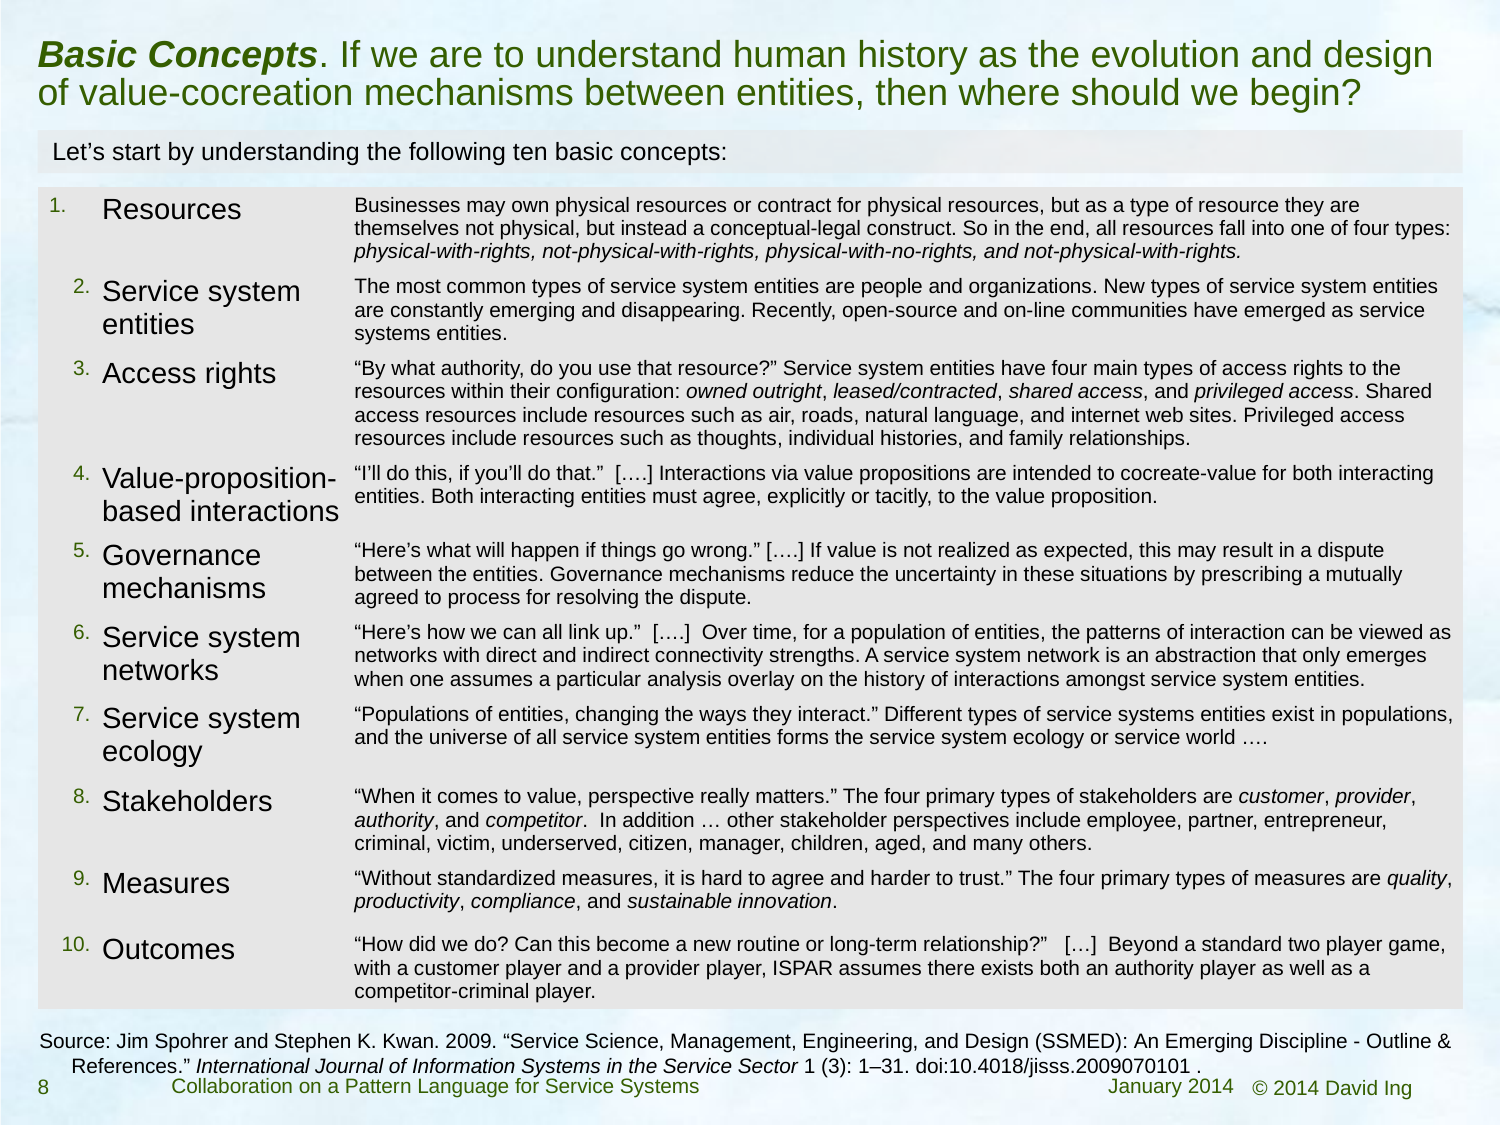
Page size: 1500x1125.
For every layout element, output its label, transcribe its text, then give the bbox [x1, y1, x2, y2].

table_cell Governance mechanisms [96, 533, 348, 615]
table_cell Outcomes [96, 927, 348, 1009]
picture [0, 0, 1500, 1125]
table_cell 2. [38, 269, 96, 351]
table_cell The most common types of service system entities are people and organizations. New types of service system entities are constantly emerging and disappearing. Recently, open-source and on-line communities have emerged as service systems entities. [348, 269, 1463, 351]
table_cell 3. [38, 351, 96, 456]
table_cell 5. [38, 533, 96, 615]
table_cell 6. [38, 615, 96, 697]
table_cell 4. [38, 456, 96, 533]
table_cell 7. [38, 697, 96, 779]
table_cell “Populations of entities, changing the ways they interact.” Different types of service systems entities exist in populations, and the universe of all service system entities forms the service system ecology or service world …. [348, 697, 1463, 779]
table_cell 9. [38, 861, 96, 927]
text_box Source: Jim Spohrer and Stephen K. Kwan. 2009. “Service Science, Management, Engineering, and Design (SSMED): An Emerging Discipline - Outline & References.” International Journal of Information Systems in the Service Sector 1 (3): 1–31. doi:10.4018/jisss.2009070101 . [24, 1020, 1495, 1108]
table_cell “How did we do? Can this become a new routine or long-term relationship?” […] Beyond a standard two player game, with a customer player and a provider player, ISPAR assumes there exists both an authority player as well as a competitor-criminal player. [348, 927, 1463, 1009]
table_cell Service system networks [96, 615, 348, 697]
table_cell Service system entities [96, 269, 348, 351]
table_cell Value-proposition-based interactions [96, 456, 348, 533]
table_cell 8. [38, 779, 96, 861]
table_cell Service system ecology [96, 697, 348, 779]
table_cell “When it comes to value, perspective really matters.” The four primary types of stakeholders are customer, provider, authority, and competitor. In addition … other stakeholder perspectives include employee, partner, entrepreneur, criminal, victim, underserved, citizen, manager, children, aged, and many others. [348, 779, 1463, 861]
table_header Resources [96, 187, 348, 269]
table_cell “By what authority, do you use that resource?” Service system entities have four main types of access rights to the resources within their configuration: owned outright, leased/contracted, shared access, and privileged access. Shared access resources include resources such as air, roads, natural language, and internet web sites. Privileged access resources include resources such as thoughts, individual histories, and family relationships. [348, 351, 1463, 456]
table_cell Access rights [96, 351, 348, 456]
table_cell Stakeholders [96, 779, 348, 861]
table_cell “I’ll do this, if you’ll do that.” [….] Interactions via value propositions are intended to cocreate-value for both interacting entities. Both interacting entities must agree, explicitly or tacitly, to the value proposition. [348, 456, 1463, 533]
table_cell “Here’s what will happen if things go wrong.” [….] If value is not realized as expected, this may result in a dispute between the entities. Governance mechanisms reduce the uncertainty in these situations by prescribing a mutually agreed to process for resolving the dispute. [348, 533, 1463, 615]
table_header Businesses may own physical resources or contract for physical resources, but as a type of resource they are themselves not physical, but instead a conceptual-legal construct. So in the end, all resources fall into one of four types: physical-with-rights, not-physical-with-rights, physical-with-no-rights, and not-physical-with-rights. [348, 187, 1463, 269]
title Basic Concepts. If we are to understand human history as the evolution and design of value-cocreation mechanisms between entities, then where should we begin? [37, 37, 1463, 130]
table_cell Measures [96, 861, 348, 927]
table_cell “Here’s how we can all link up.” [….] Over time, for a population of entities, the patterns of interaction can be viewed as networks with direct and indirect connectivity strengths. A service system network is an abstraction that only emerges when one assumes a particular analysis overlay on the history of interactions amongst service system entities. [348, 615, 1463, 697]
table_cell 10. [38, 927, 96, 1009]
table_header 1. [38, 187, 96, 269]
text_box Let’s start by understanding the following ten basic concepts: [37, 130, 1463, 174]
table_cell “Without standardized measures, it is hard to agree and harder to trust.” The four primary types of measures are quality, productivity, compliance, and sustainable innovation. [348, 861, 1463, 927]
